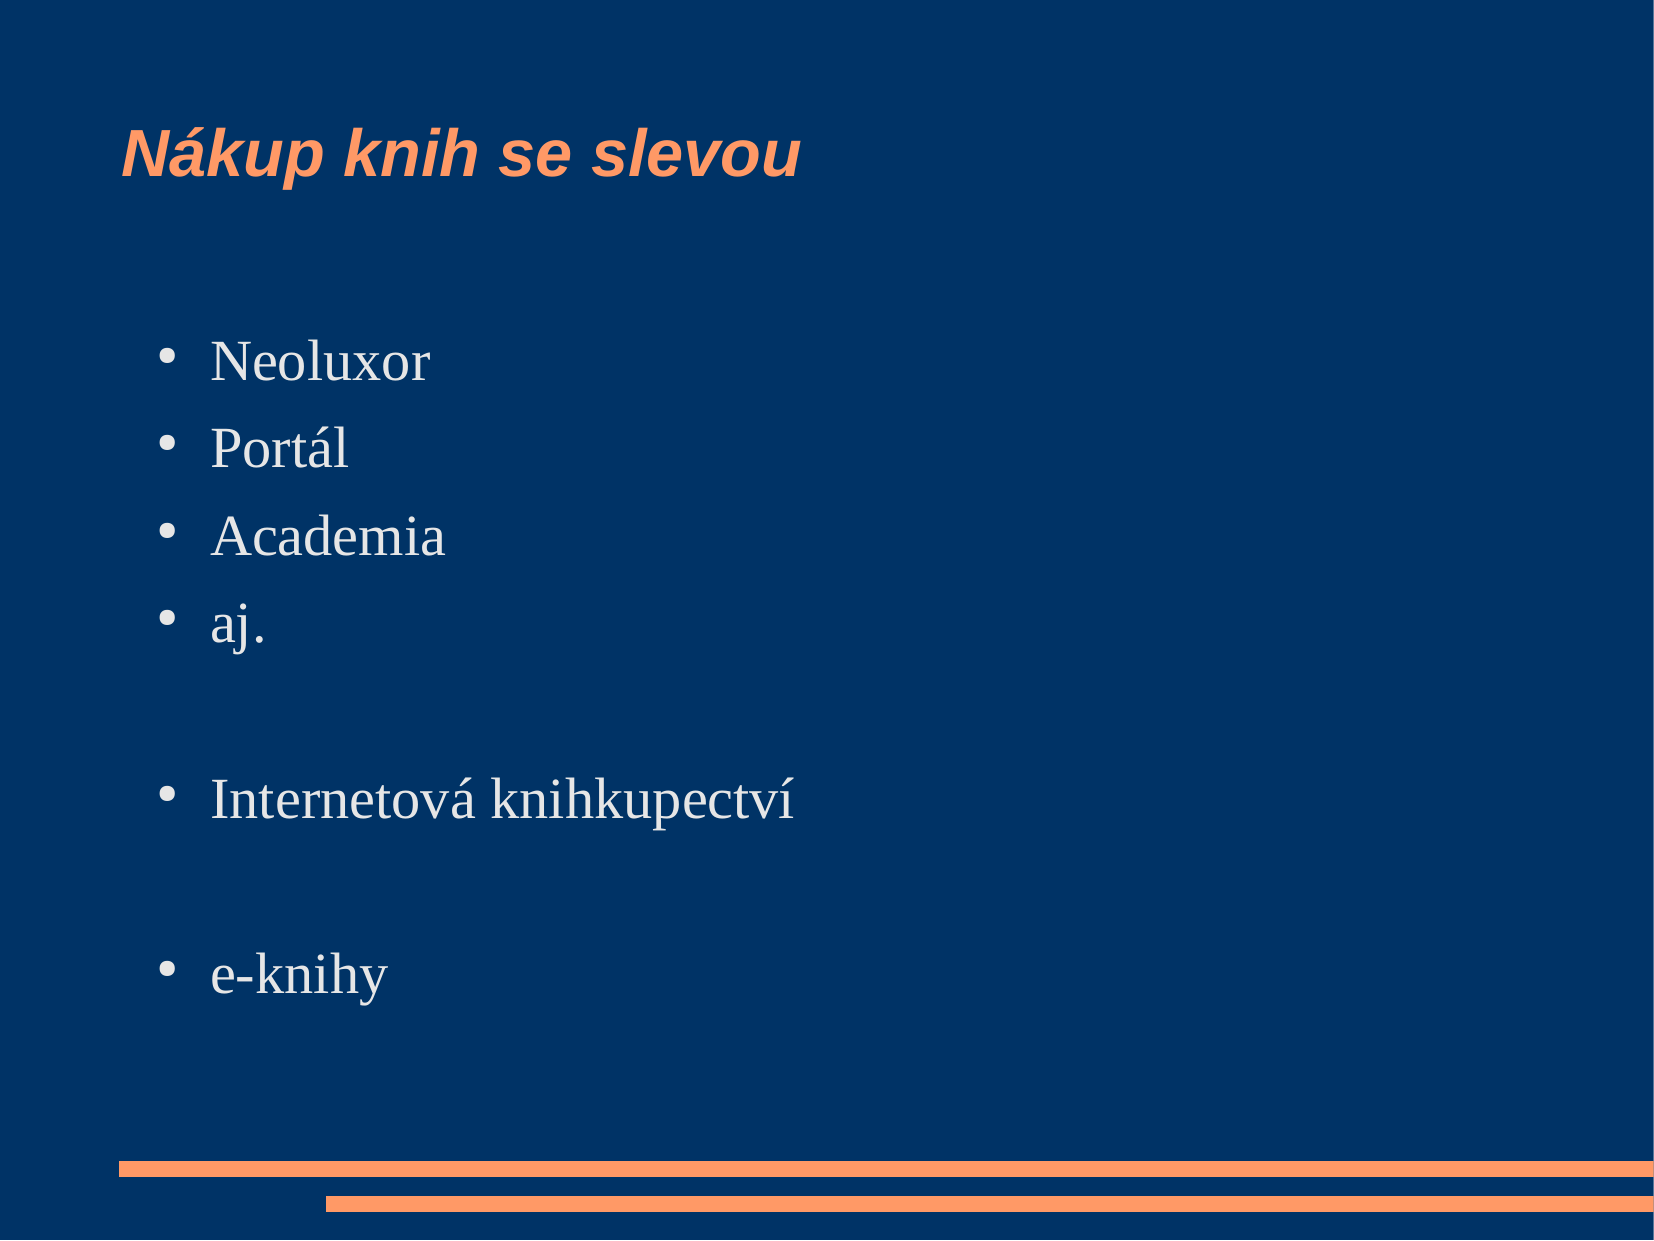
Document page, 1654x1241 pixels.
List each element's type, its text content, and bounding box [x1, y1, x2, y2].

title Nákup knih se slevou [121, 46, 1534, 254]
list Neoluxor Portál Academia aj. Internetová knihkupectví e-knihy [121, 322, 1561, 1132]
